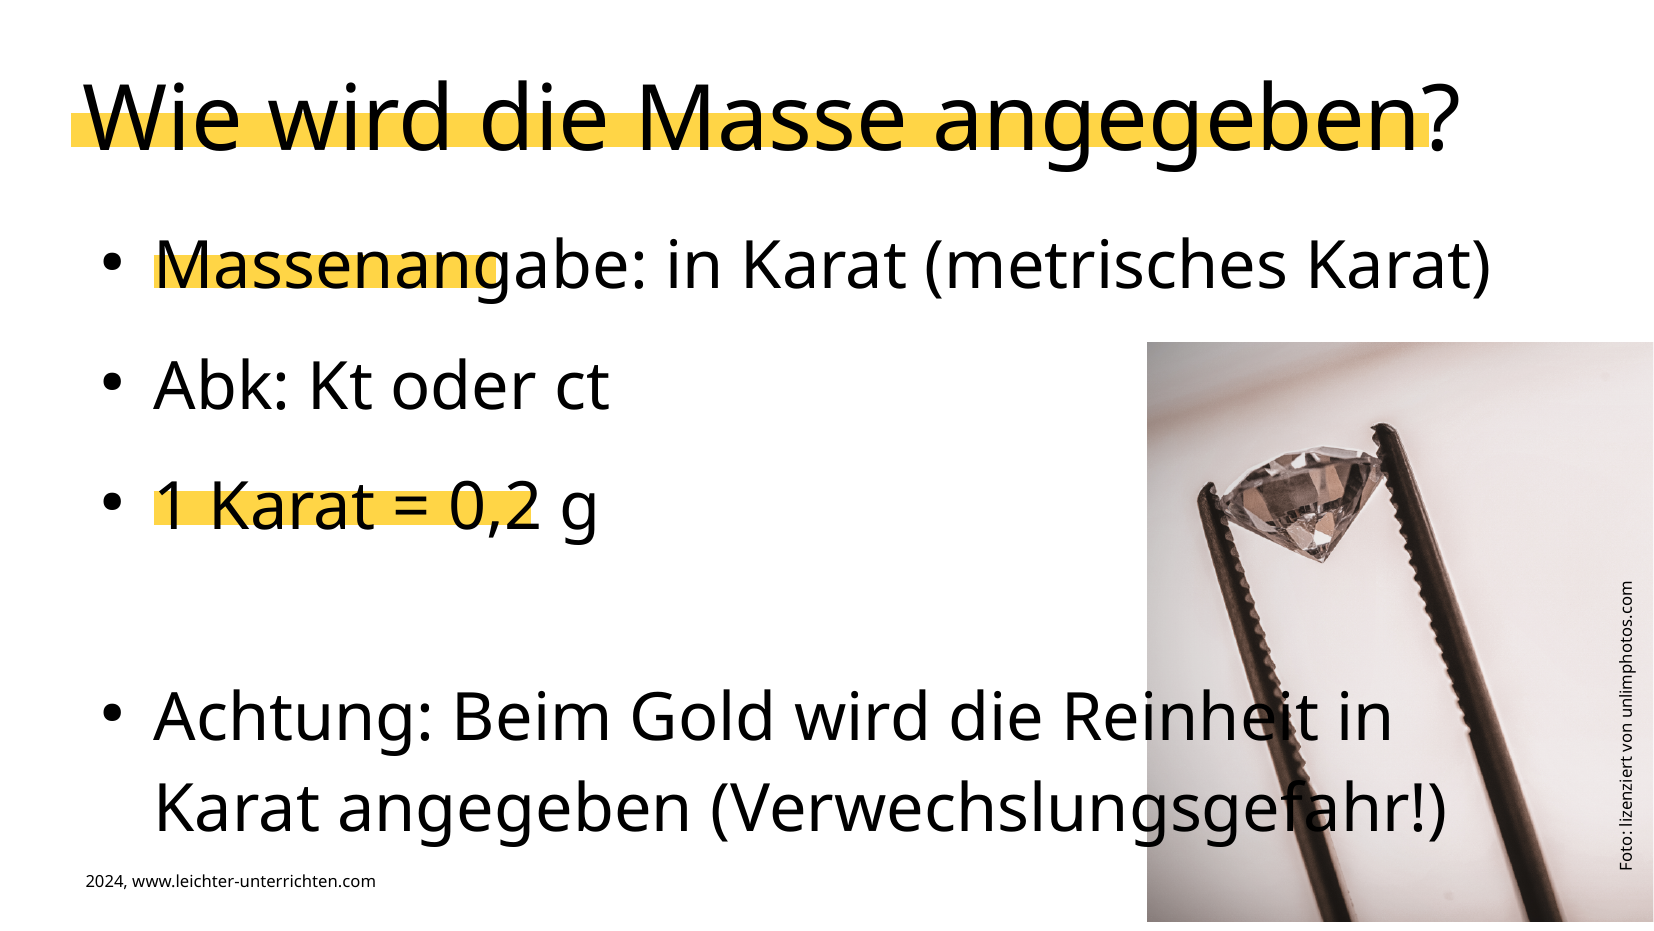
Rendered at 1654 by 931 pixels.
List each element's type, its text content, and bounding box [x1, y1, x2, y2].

text_box Foto: lizenziert von unlimphotos.com [1606, 567, 1644, 886]
list Massenangabe: in Karat (metrisches Karat) Abk: Kt oder ct 1 Karat = 0,2 g Achtung: Beim Gold wird die Reinheit in Karat angegeben (Verwechslungsgefahr!) [82, 217, 1571, 863]
title Wie wird die Masse angegeben? [82, 37, 1571, 193]
picture [1147, 342, 1654, 922]
